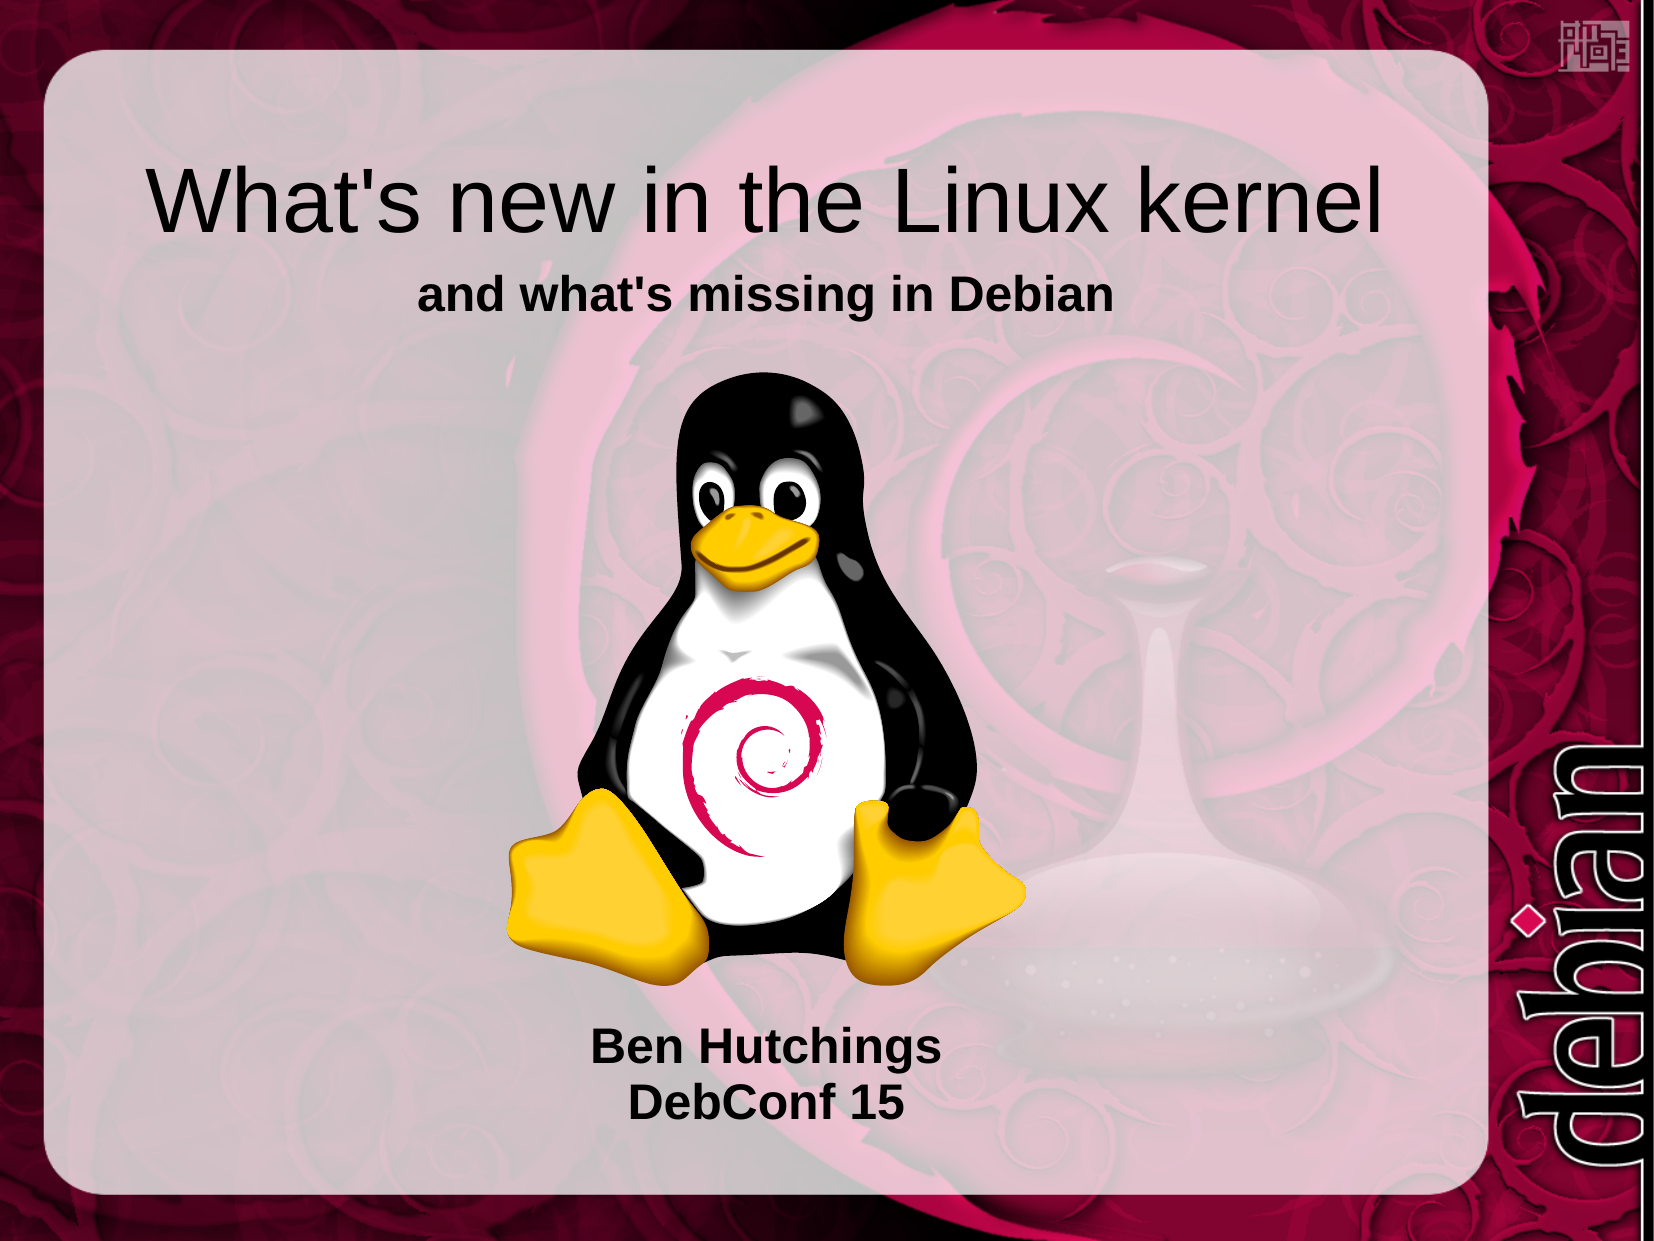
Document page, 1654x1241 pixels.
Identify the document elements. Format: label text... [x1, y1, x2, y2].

picture [0, 0, 1654, 1241]
text_box and what's missing in Debian [104, 259, 1429, 330]
title What's new in the Linux kernel [53, 127, 1480, 274]
text_box Ben Hutchings DebConf 15 [112, 1011, 1421, 1138]
